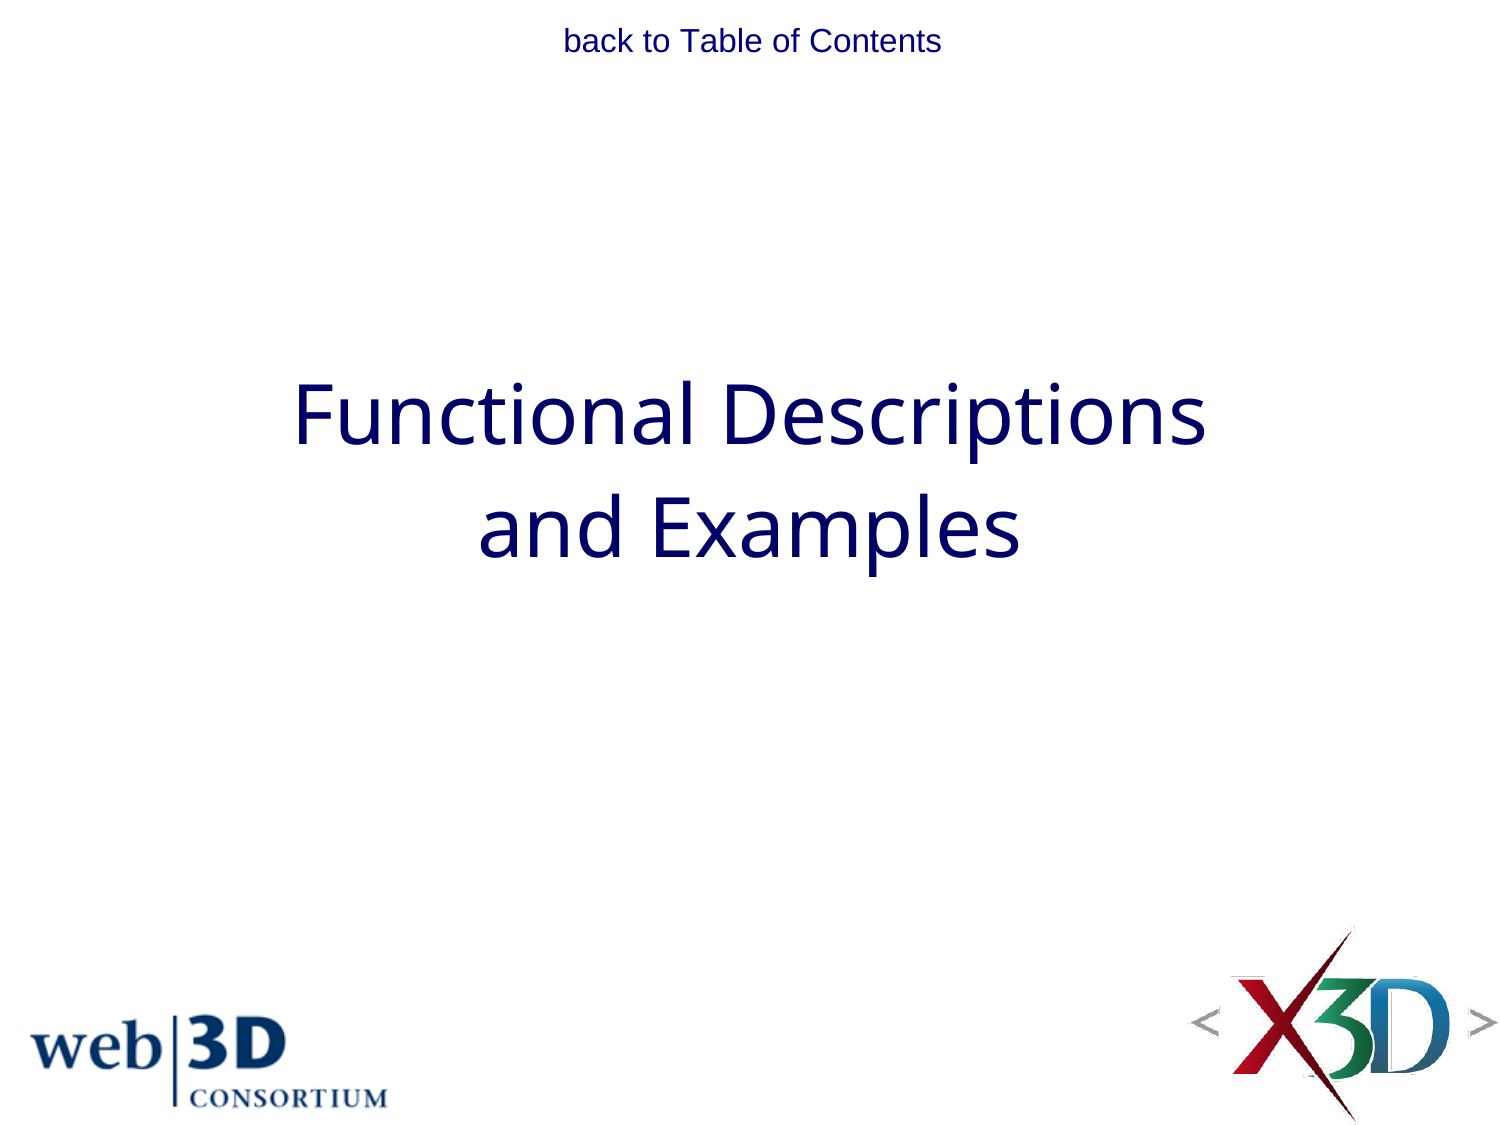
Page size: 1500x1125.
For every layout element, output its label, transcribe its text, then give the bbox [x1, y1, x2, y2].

picture [1187, 926, 1500, 1125]
picture [12, 998, 413, 1118]
title Functional Descriptions and Examples [112, 360, 1388, 577]
text_box back to Table of Contents [548, 14, 958, 68]
